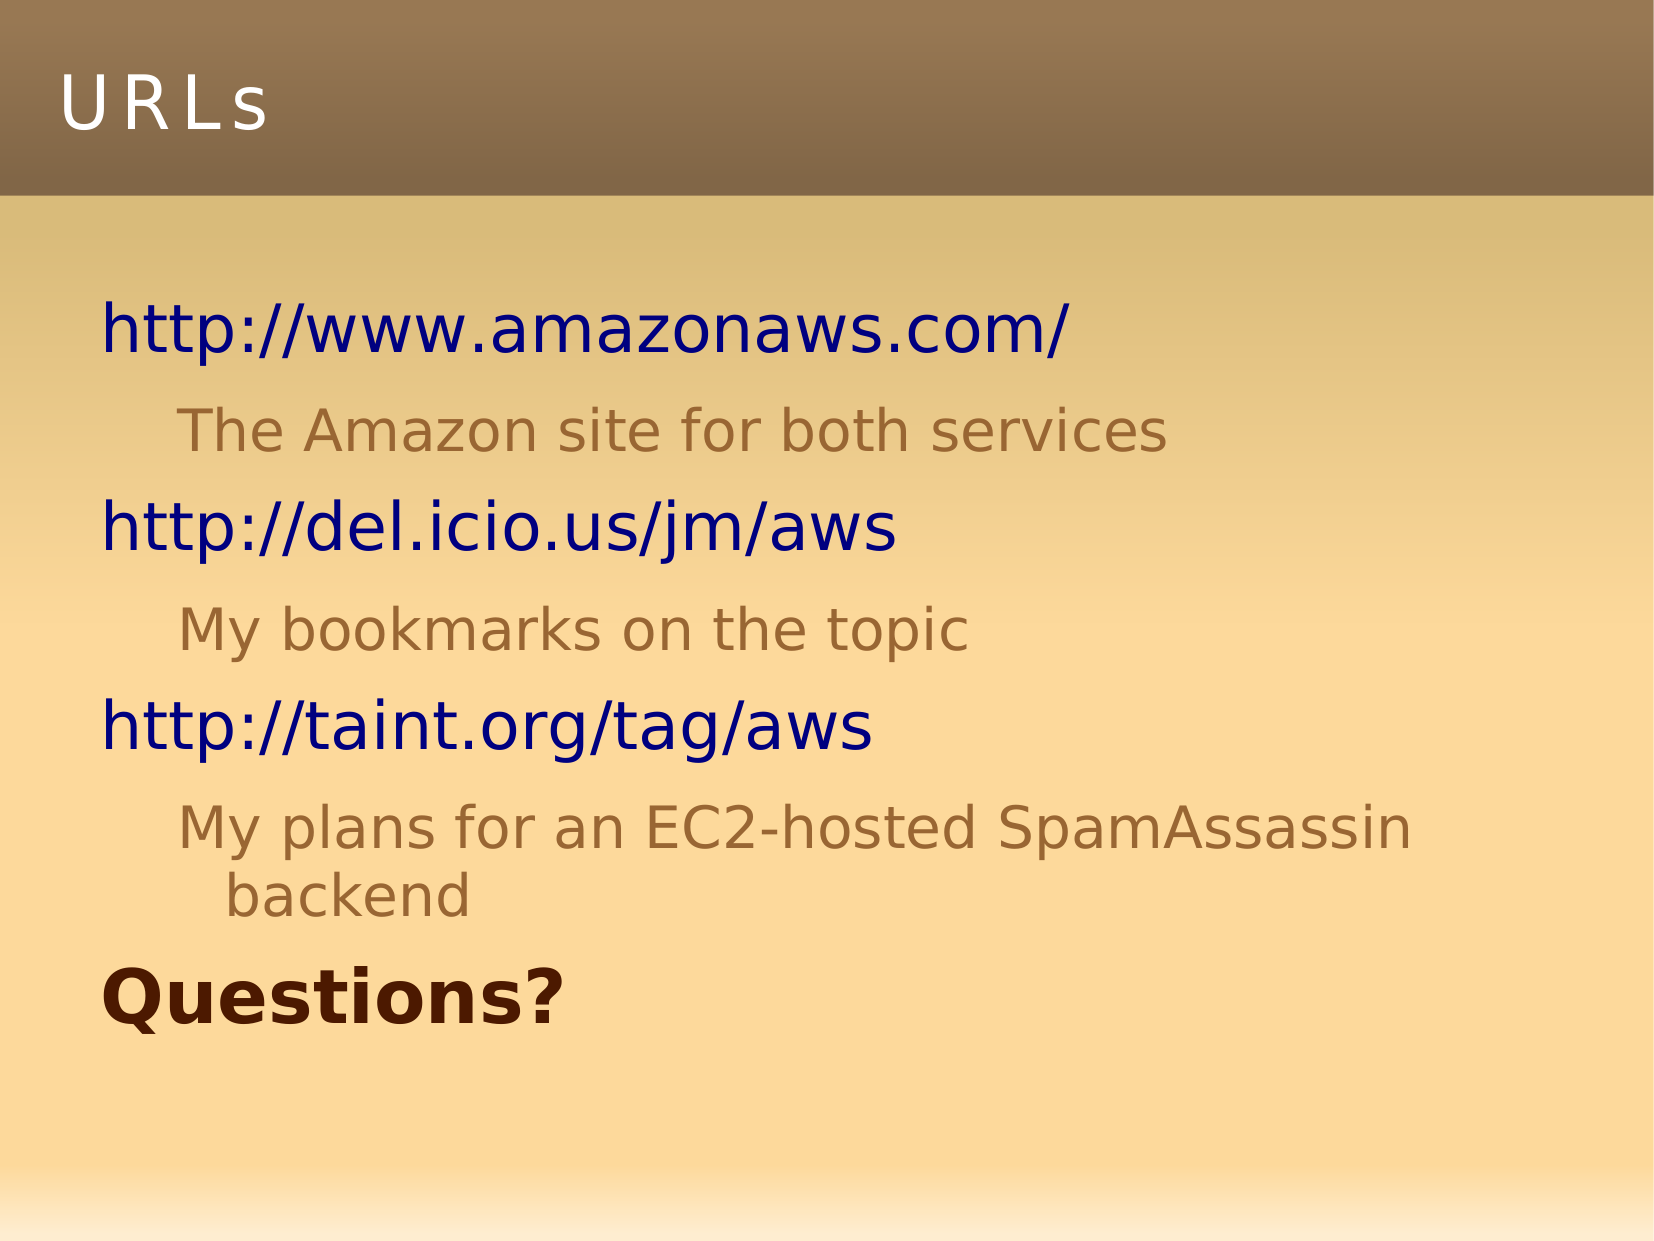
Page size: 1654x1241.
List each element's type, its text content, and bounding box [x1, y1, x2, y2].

title URLs [59, 29, 1595, 178]
list http://www.amazonaws.com/ The Amazon site for both services http://del.icio.us/jm/aws My bookmarks on the topic http://taint.org/tag/aws My plans for an EC2-hosted SpamAssassin backend Questions? [82, 290, 1571, 1109]
picture [0, 0, 1654, 1241]
